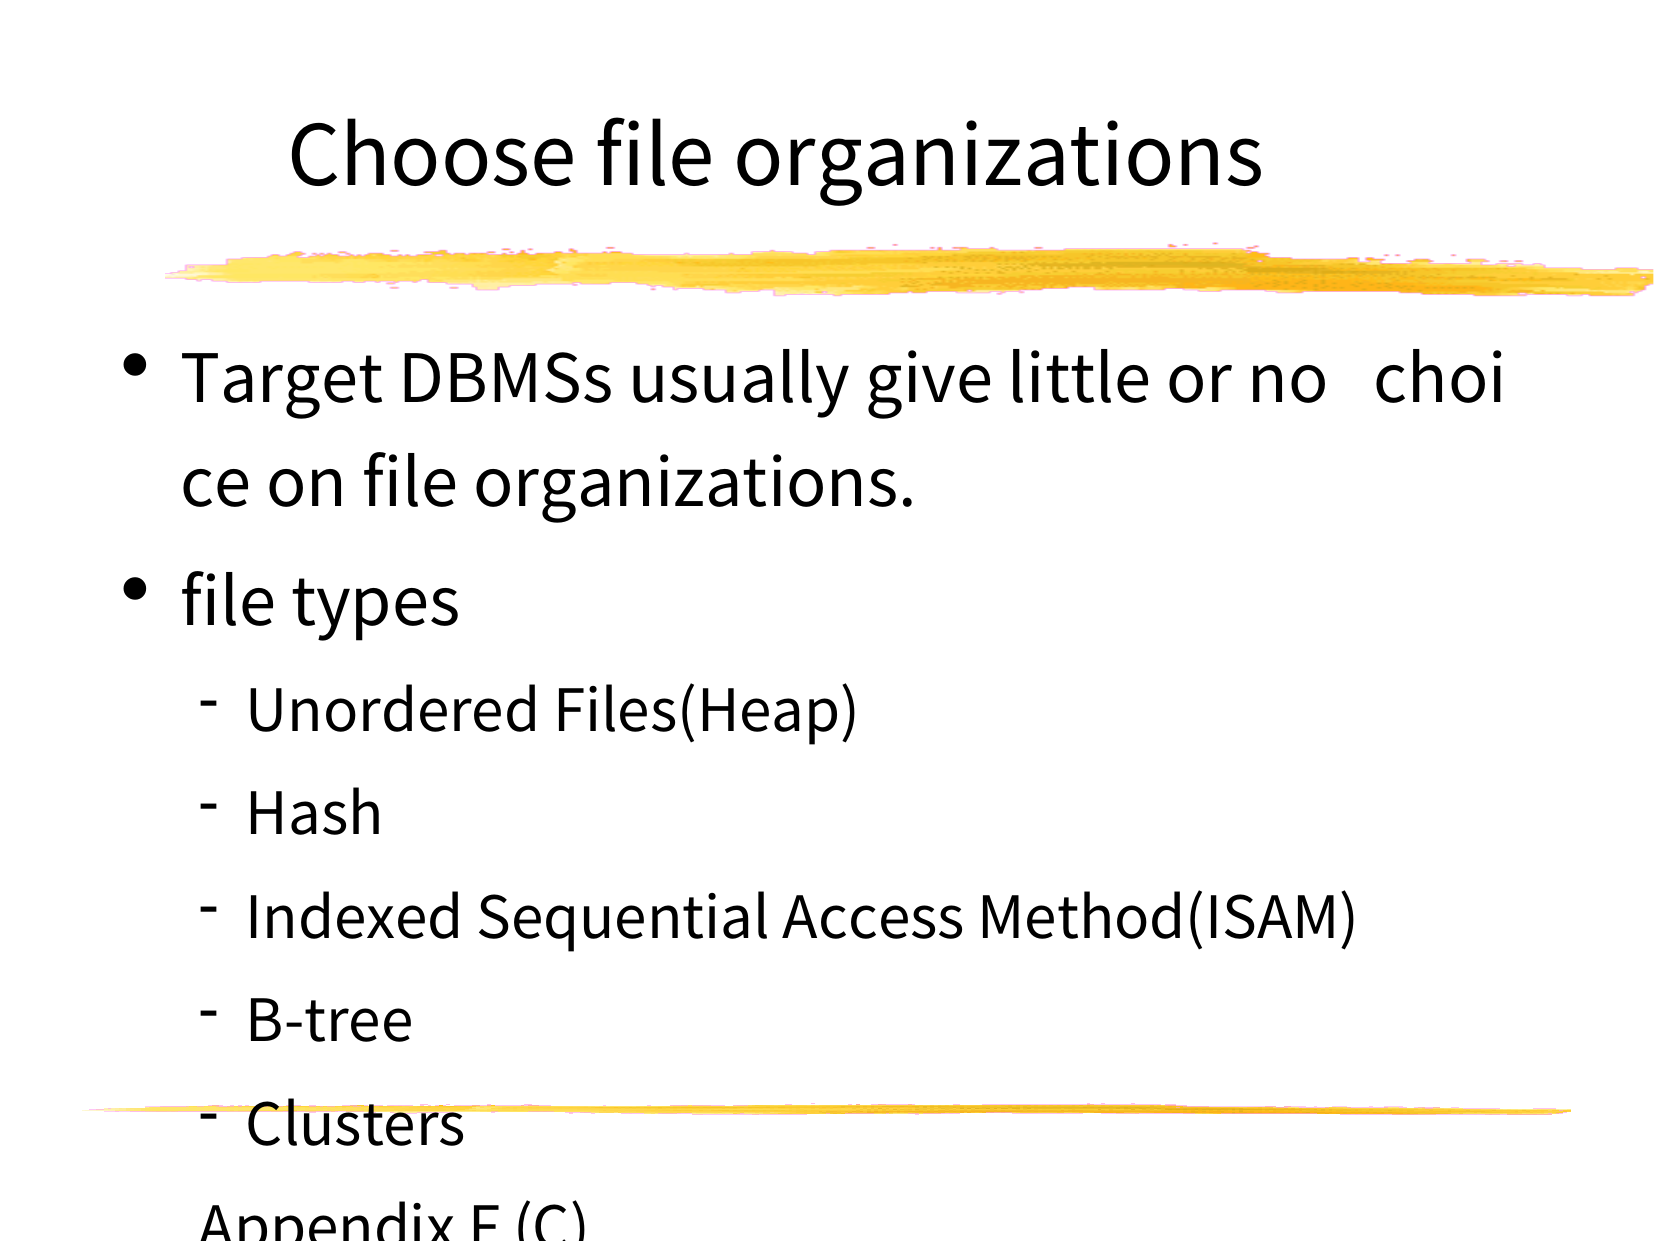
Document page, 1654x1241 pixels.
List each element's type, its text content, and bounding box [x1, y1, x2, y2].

list Target DBMSs usually give little or no choice on file organizations. file types Unordered Files(Heap) Hash Indexed Sequential Access Method(ISAM) B-tree Clusters Appendix F (C) [124, 316, 1530, 1061]
title Choose file organizations [73, 39, 1479, 249]
picture [294, 1102, 1571, 1117]
picture [165, 237, 1654, 308]
picture [255, 1102, 288, 1117]
picture [82, 1102, 261, 1117]
